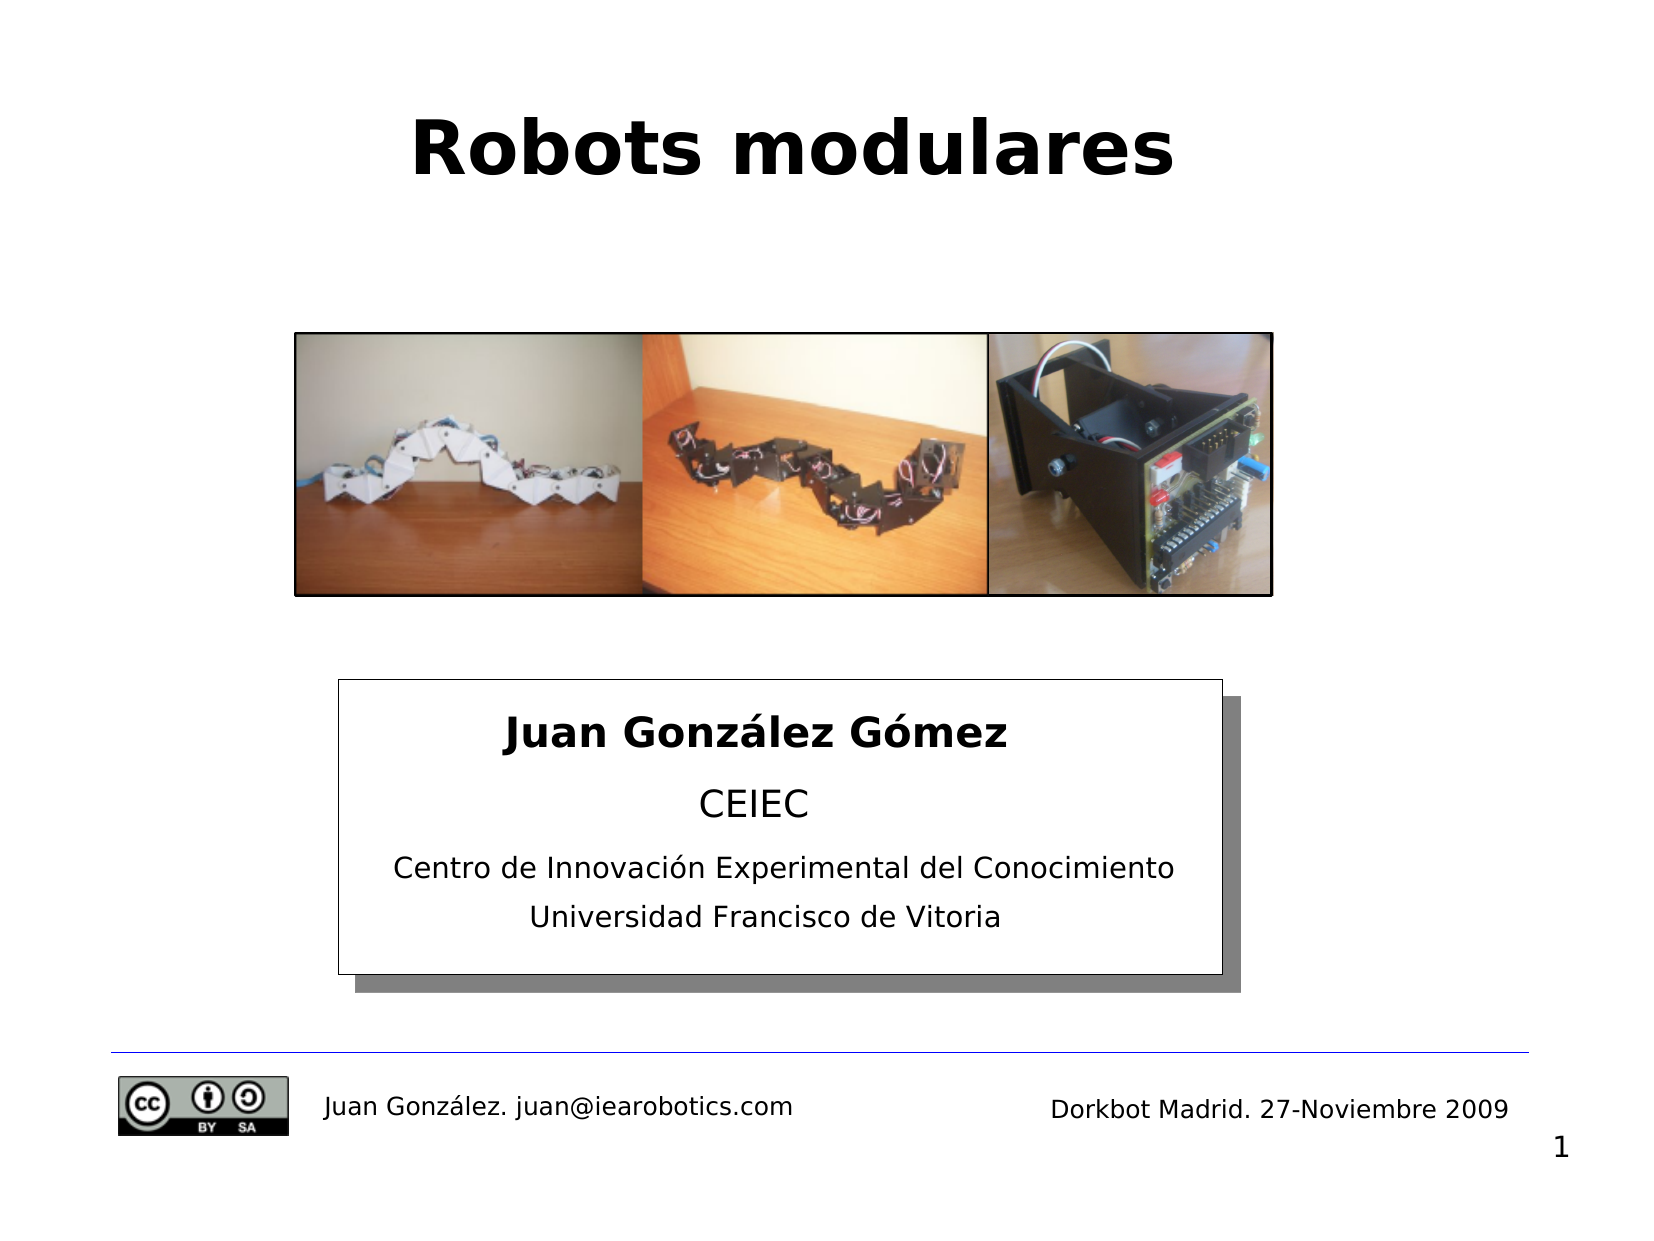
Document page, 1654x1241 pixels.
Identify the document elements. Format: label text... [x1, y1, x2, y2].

text_box Robots modulares [394, 97, 1192, 200]
picture [118, 1076, 289, 1136]
text_box Universidad Francisco de Vitoria [514, 893, 1018, 943]
text_box Juan González Gómez [490, 701, 1024, 768]
text_box Juan González. juan@iearobotics.com [309, 1085, 818, 1133]
picture [295, 333, 1270, 596]
text_box Centro de Innovación Experimental del Conocimiento [378, 844, 1192, 894]
text_box [338, 679, 1223, 975]
text_box Dorkbot Madrid. 27-Noviembre 2009 [1035, 1087, 1525, 1133]
text_box CEIEC [683, 775, 825, 834]
